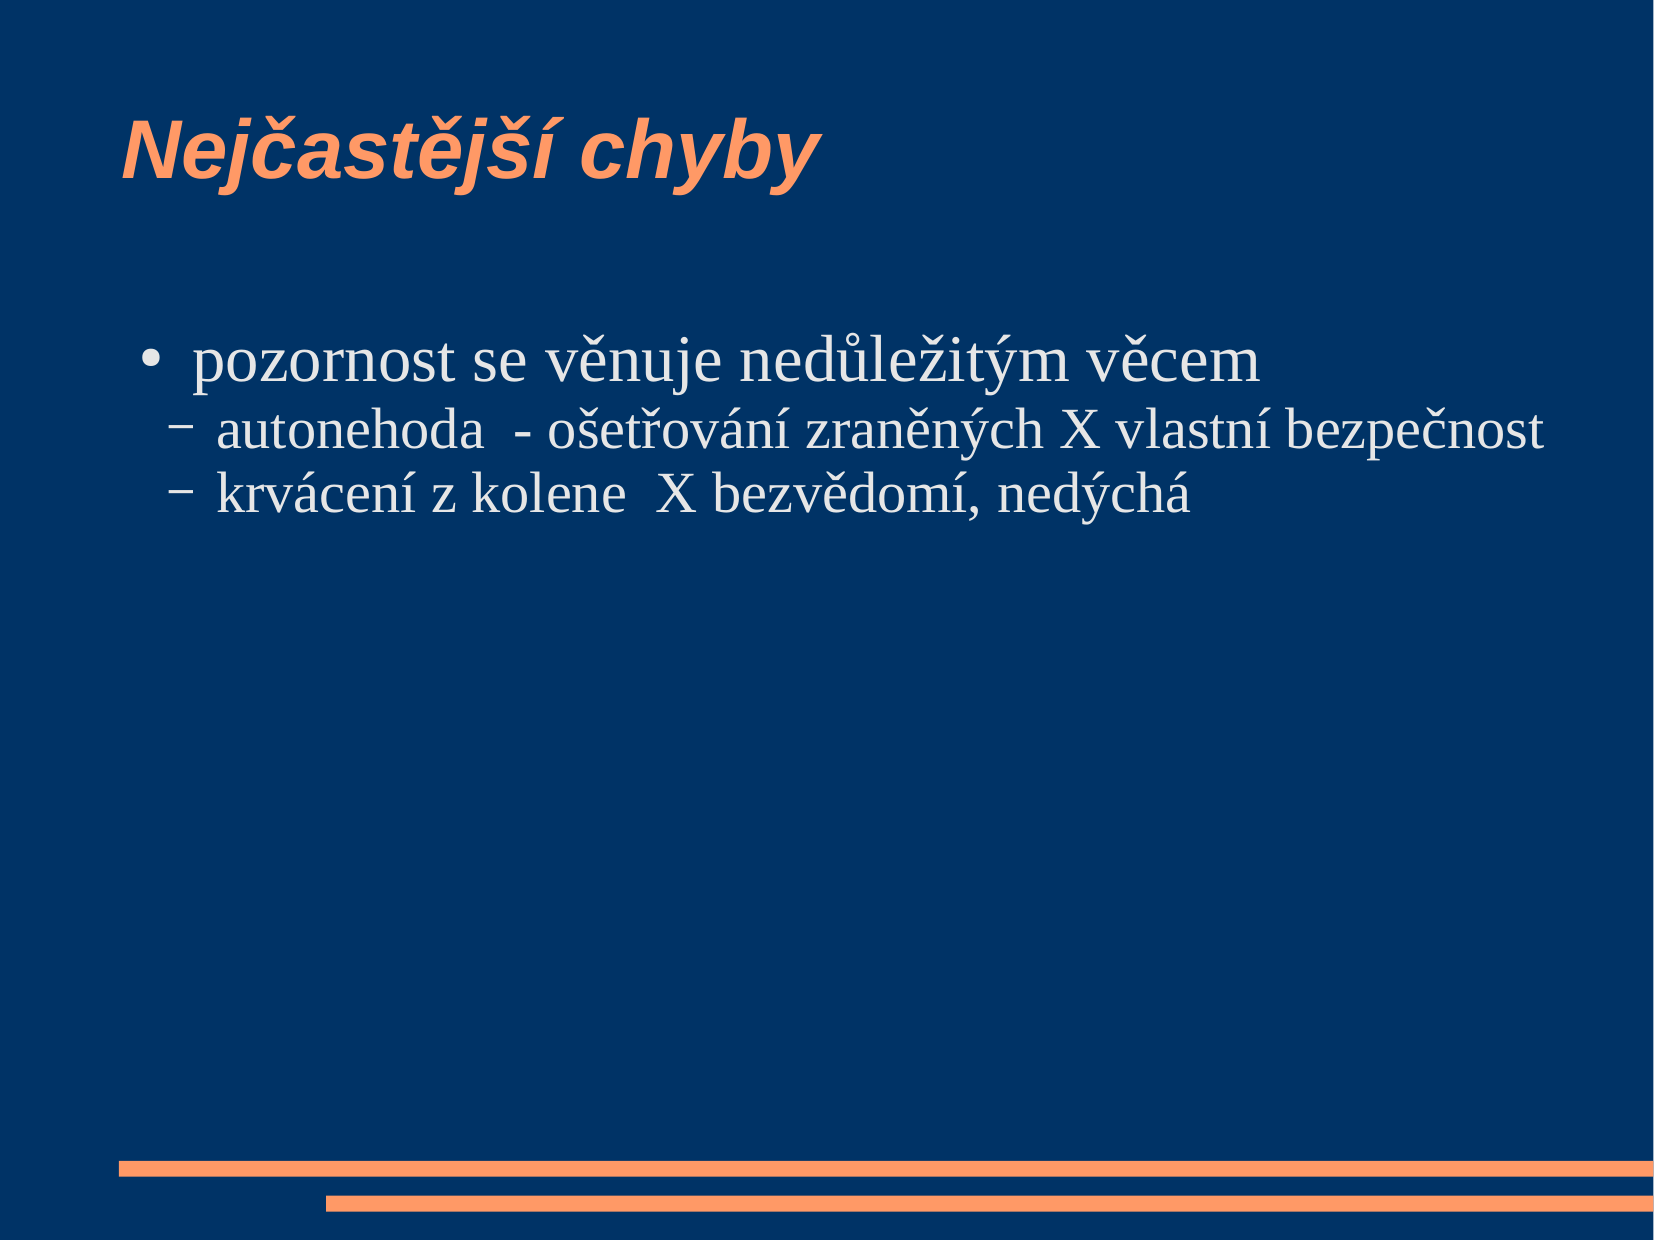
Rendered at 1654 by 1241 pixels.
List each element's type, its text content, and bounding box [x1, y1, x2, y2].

list pozornost se věnuje nedůležitým věcem autonehoda - ošetřování zraněných X vlastní bezpečnost krvácení z kolene X bezvědomí, nedýchá [121, 322, 1561, 1132]
title Nejčastější chyby [121, 46, 1534, 254]
